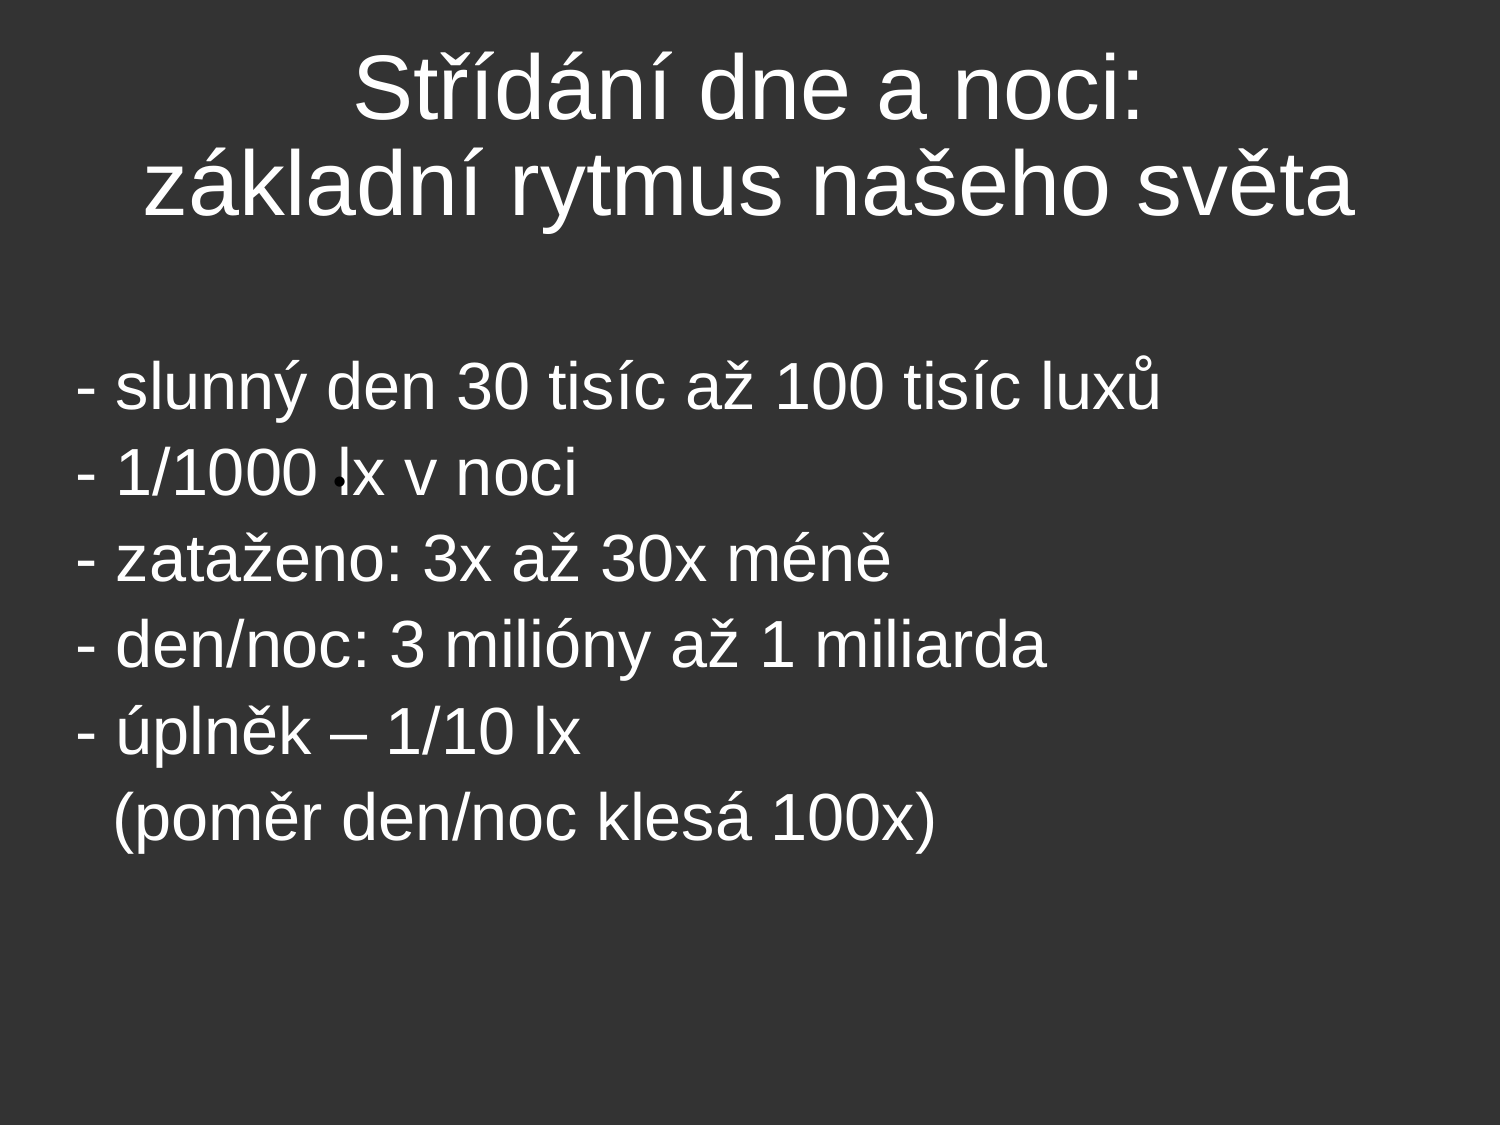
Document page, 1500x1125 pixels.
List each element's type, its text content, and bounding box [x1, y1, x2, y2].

title Střídání dne a noci: základní rytmus našeho světa [75, 21, 1425, 257]
text_box • [318, 449, 1196, 690]
list - slunný den 30 tisíc až 100 tisíc luxů - 1/1000 lx v noci - zataženo: 3x až 30x méně - den/noc: 3 milióny až 1 miliarda - úplněk – 1/10 lx (poměr den/noc klesá 100x) [75, 262, 1425, 1005]
